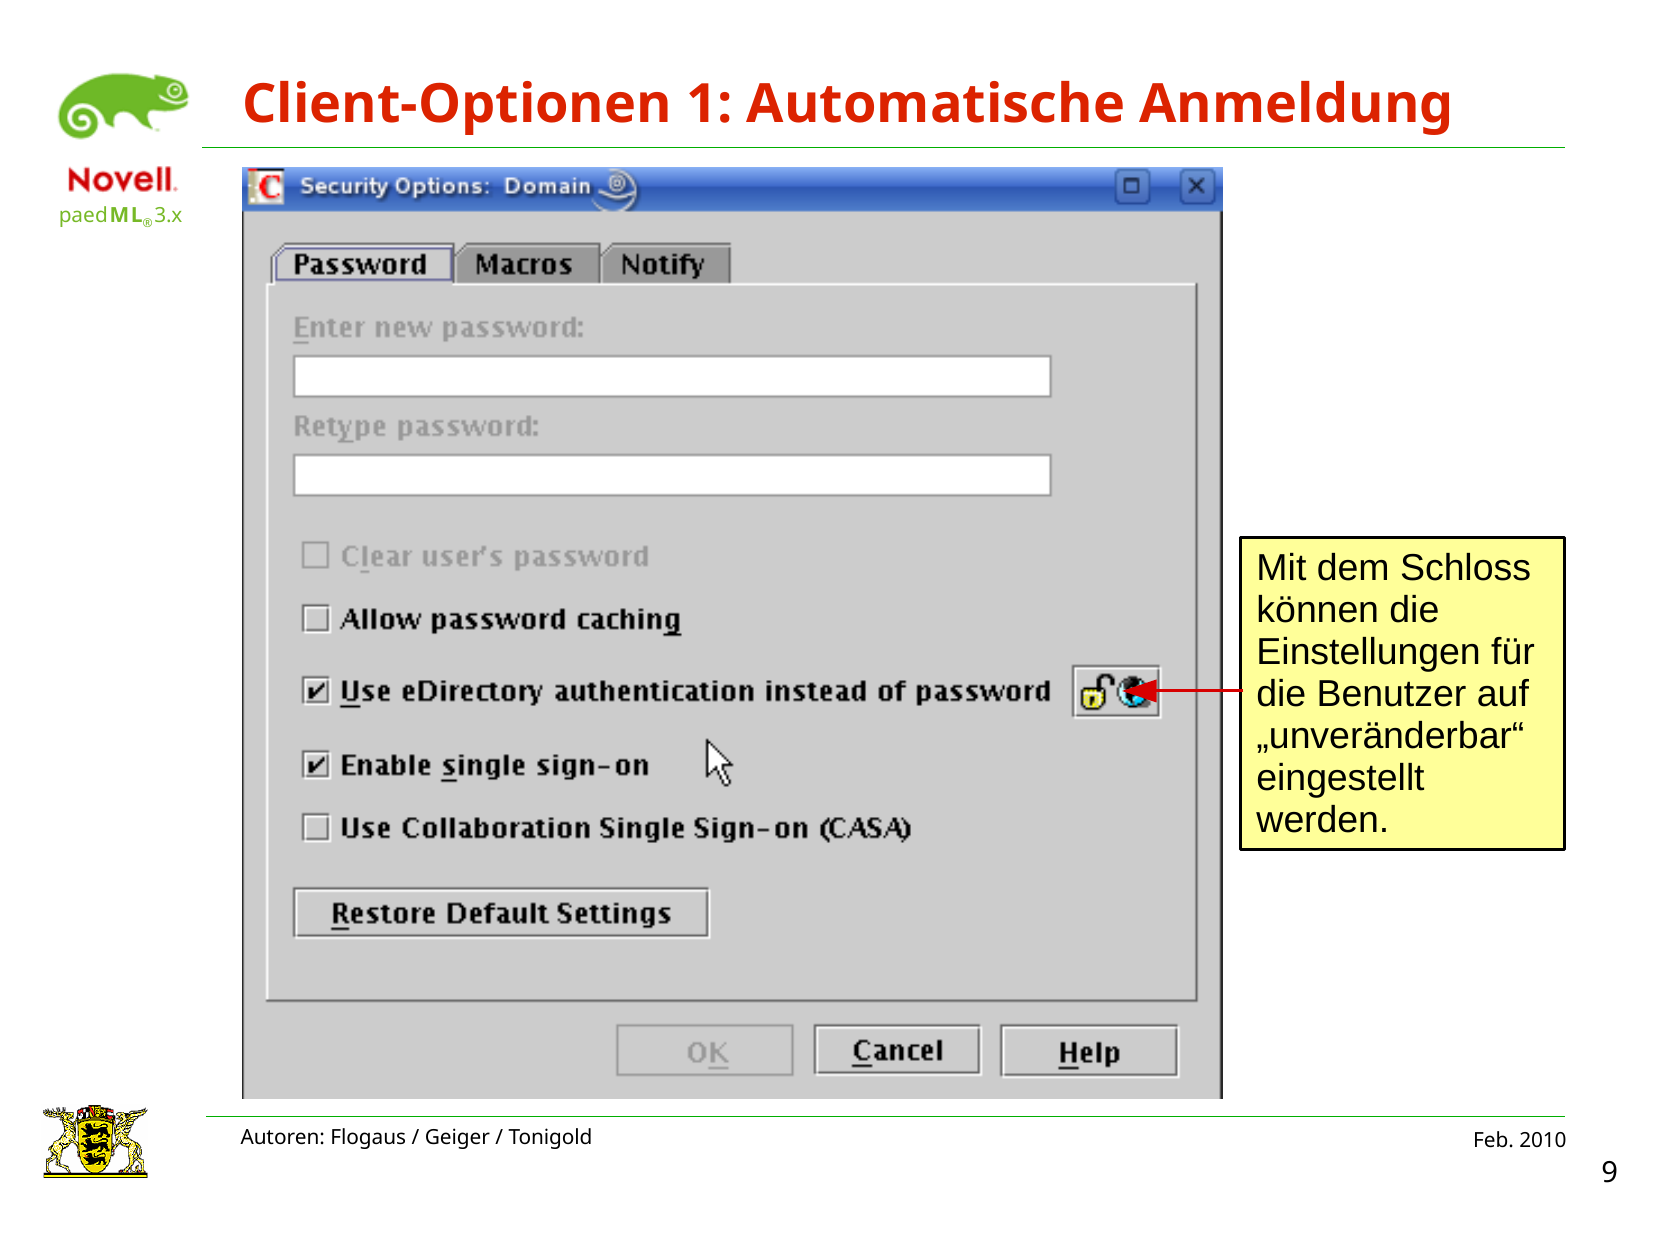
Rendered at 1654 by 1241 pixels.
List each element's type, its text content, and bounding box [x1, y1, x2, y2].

picture [242, 167, 1223, 1099]
title Client-Optionen 1: Automatische Anmeldung [242, 67, 1577, 136]
picture [41, 1104, 148, 1180]
picture [44, 56, 202, 214]
text_box Mit dem Schloss können die Einstellungen für die Benutzer auf „unveränderbar“ eingestellt werden. [1240, 537, 1565, 850]
